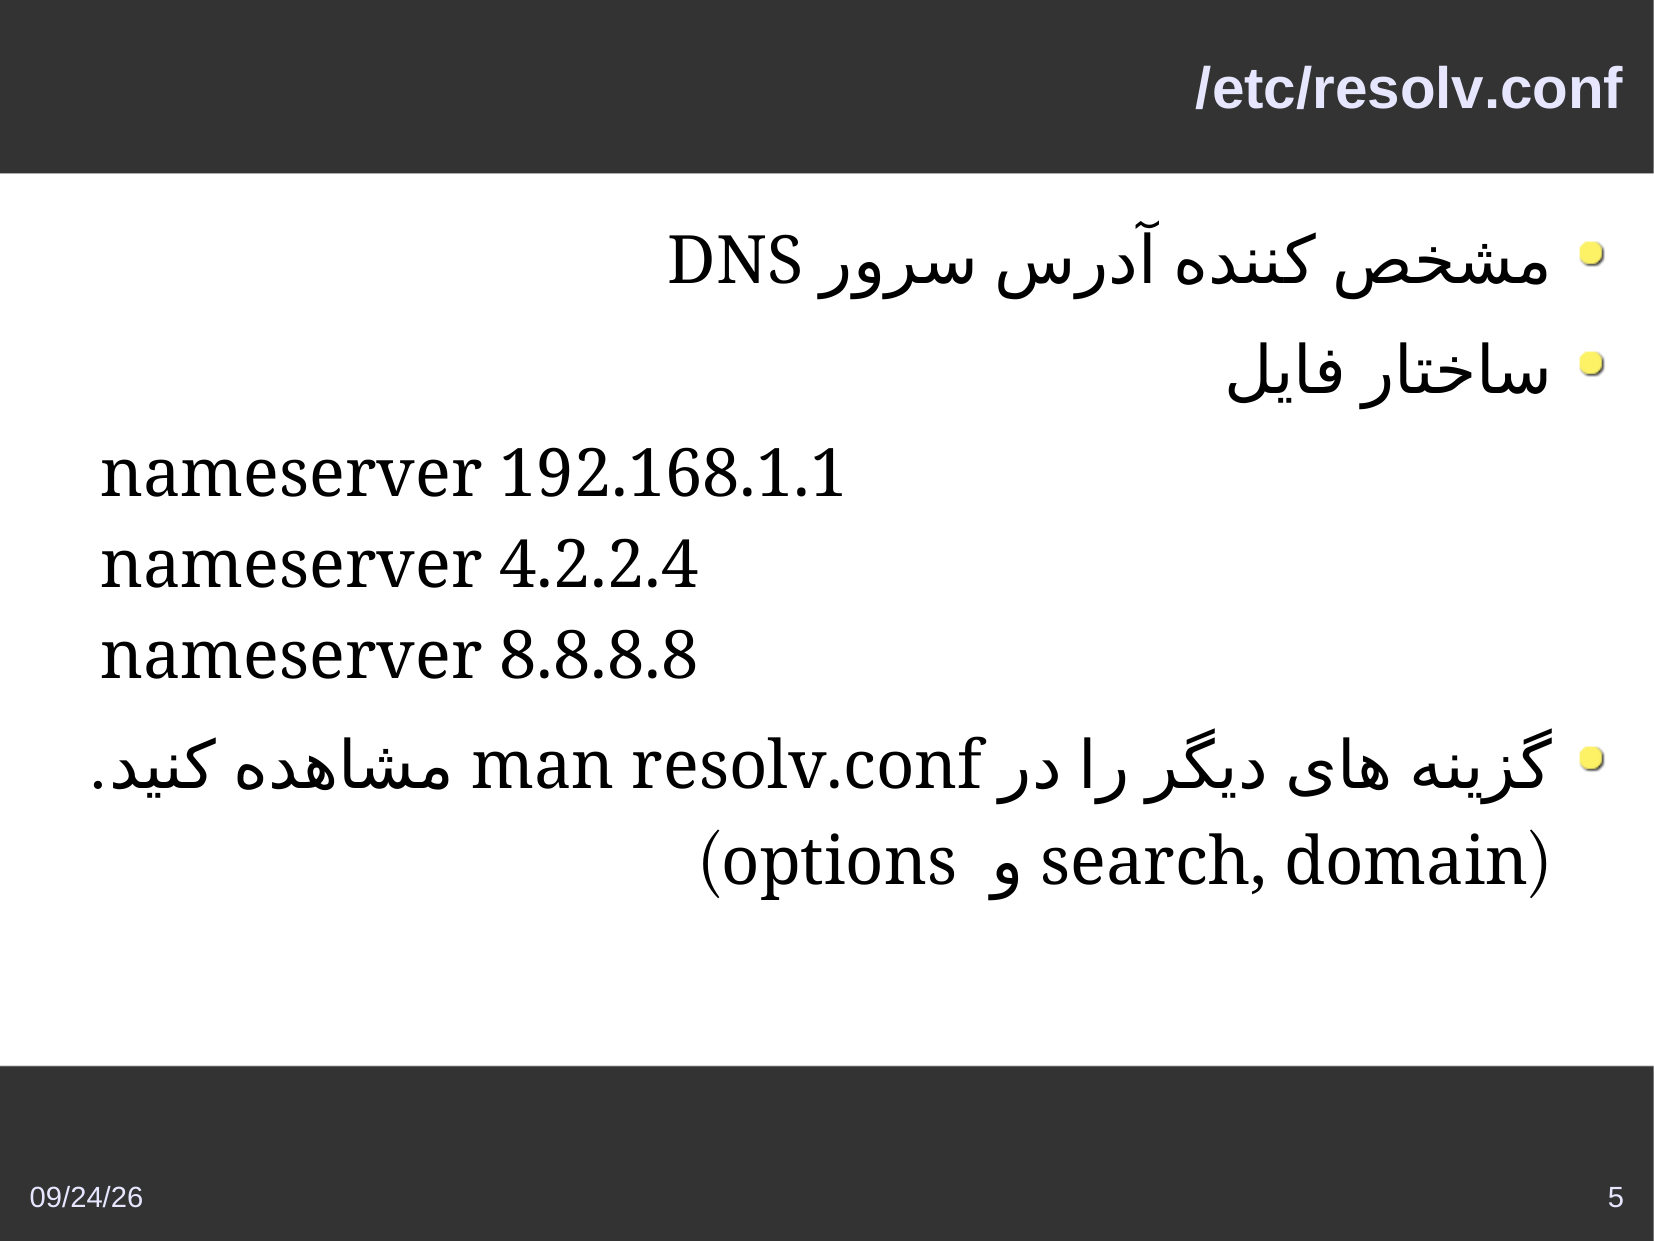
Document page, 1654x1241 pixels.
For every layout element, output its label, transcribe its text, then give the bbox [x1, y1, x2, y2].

title /etc/resolv.conf [29, 29, 1625, 148]
picture [0, 0, 1654, 1241]
list مشخص کننده آدرس سرور DNS ساختار فایل nameserver 192.168.1.1 nameserver 4.2.2.4 nameserver 8.8.8.8 گزینه های دیگر را در man resolv.conf مشاهده کنید. (search, domain و options) [29, 206, 1625, 1034]
